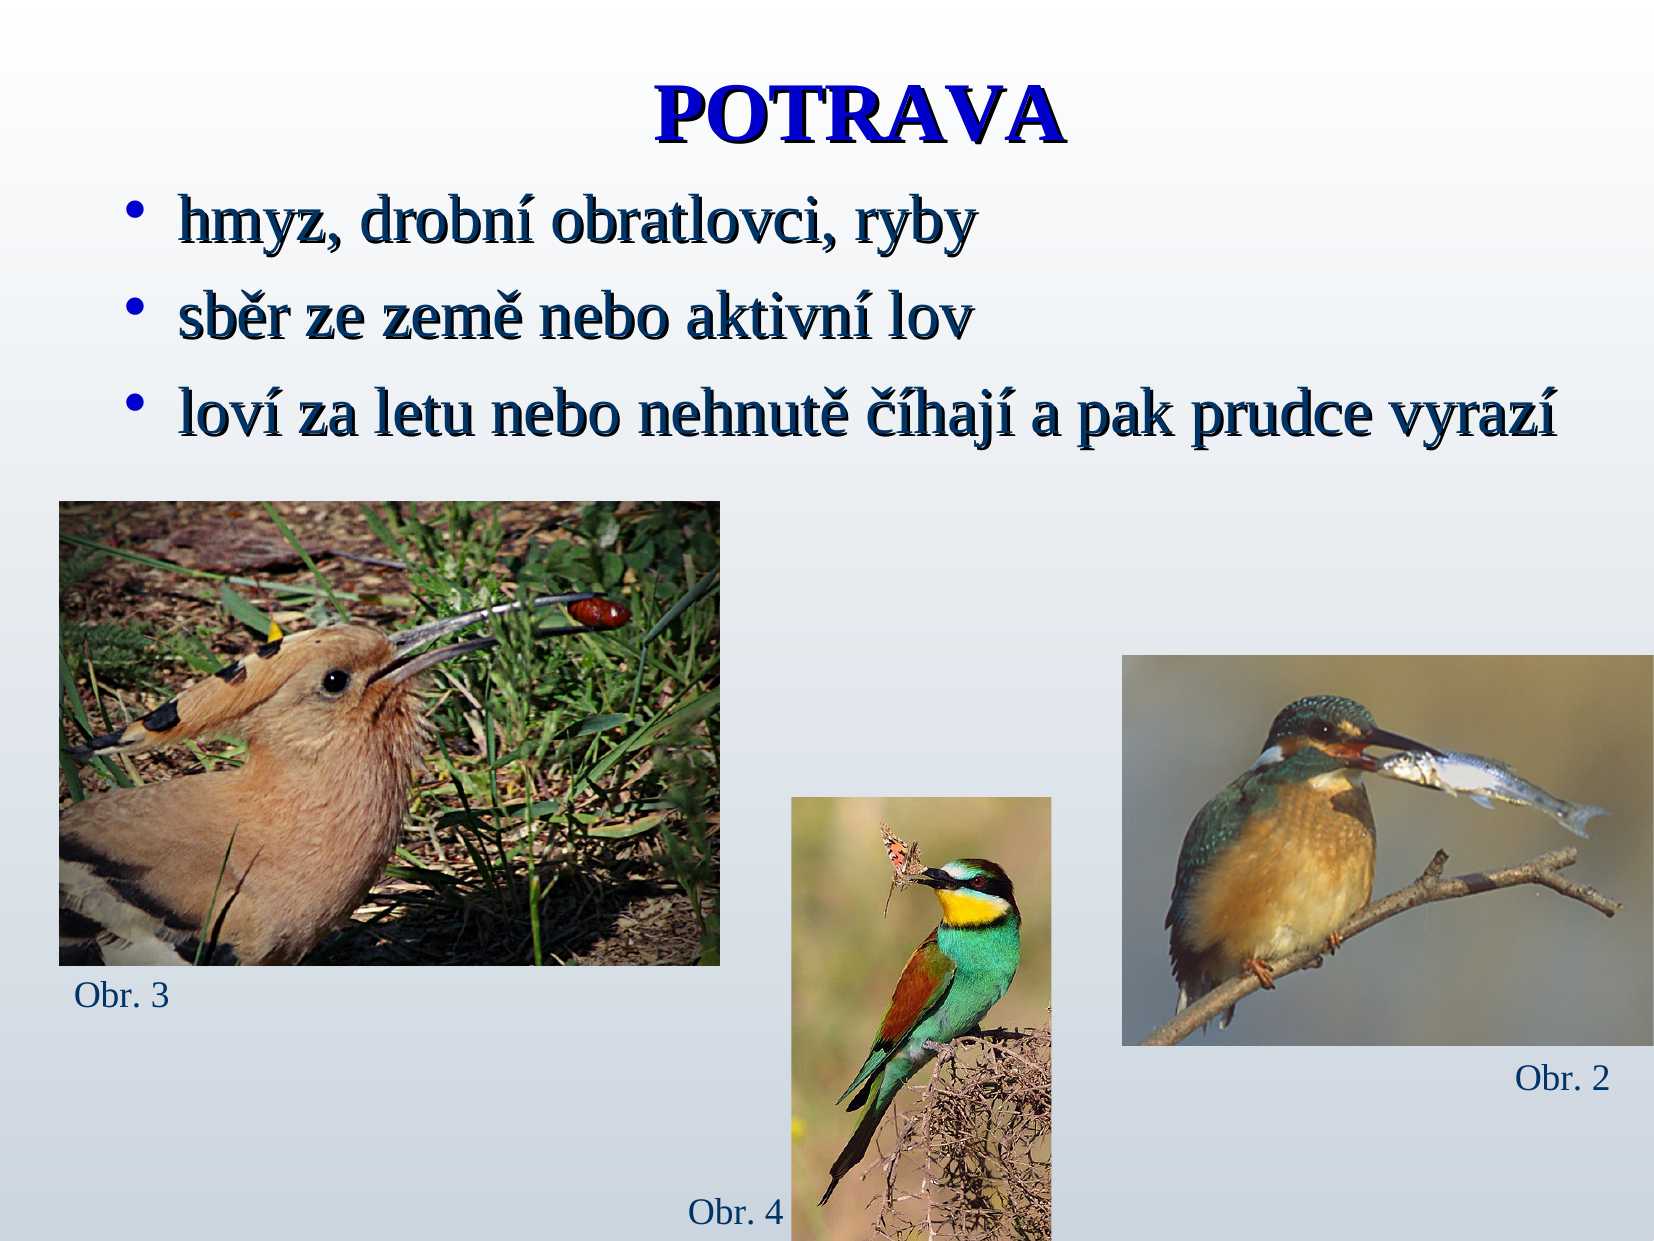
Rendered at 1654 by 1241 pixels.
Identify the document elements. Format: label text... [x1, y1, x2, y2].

text_box Obr. 2 [1500, 1045, 1654, 1106]
picture [791, 797, 1052, 1241]
picture [1122, 655, 1654, 1046]
picture [59, 501, 720, 966]
text_box Obr. 4 [673, 1179, 898, 1241]
text_box Obr. 3 [59, 962, 272, 1023]
list POTRAVA hmyz, drobní obratlovci, ryby sběr ze země nebo aktivní lov loví za letu nebo nehnutě číhají a pak prudce vyrazí [106, 53, 1595, 1140]
